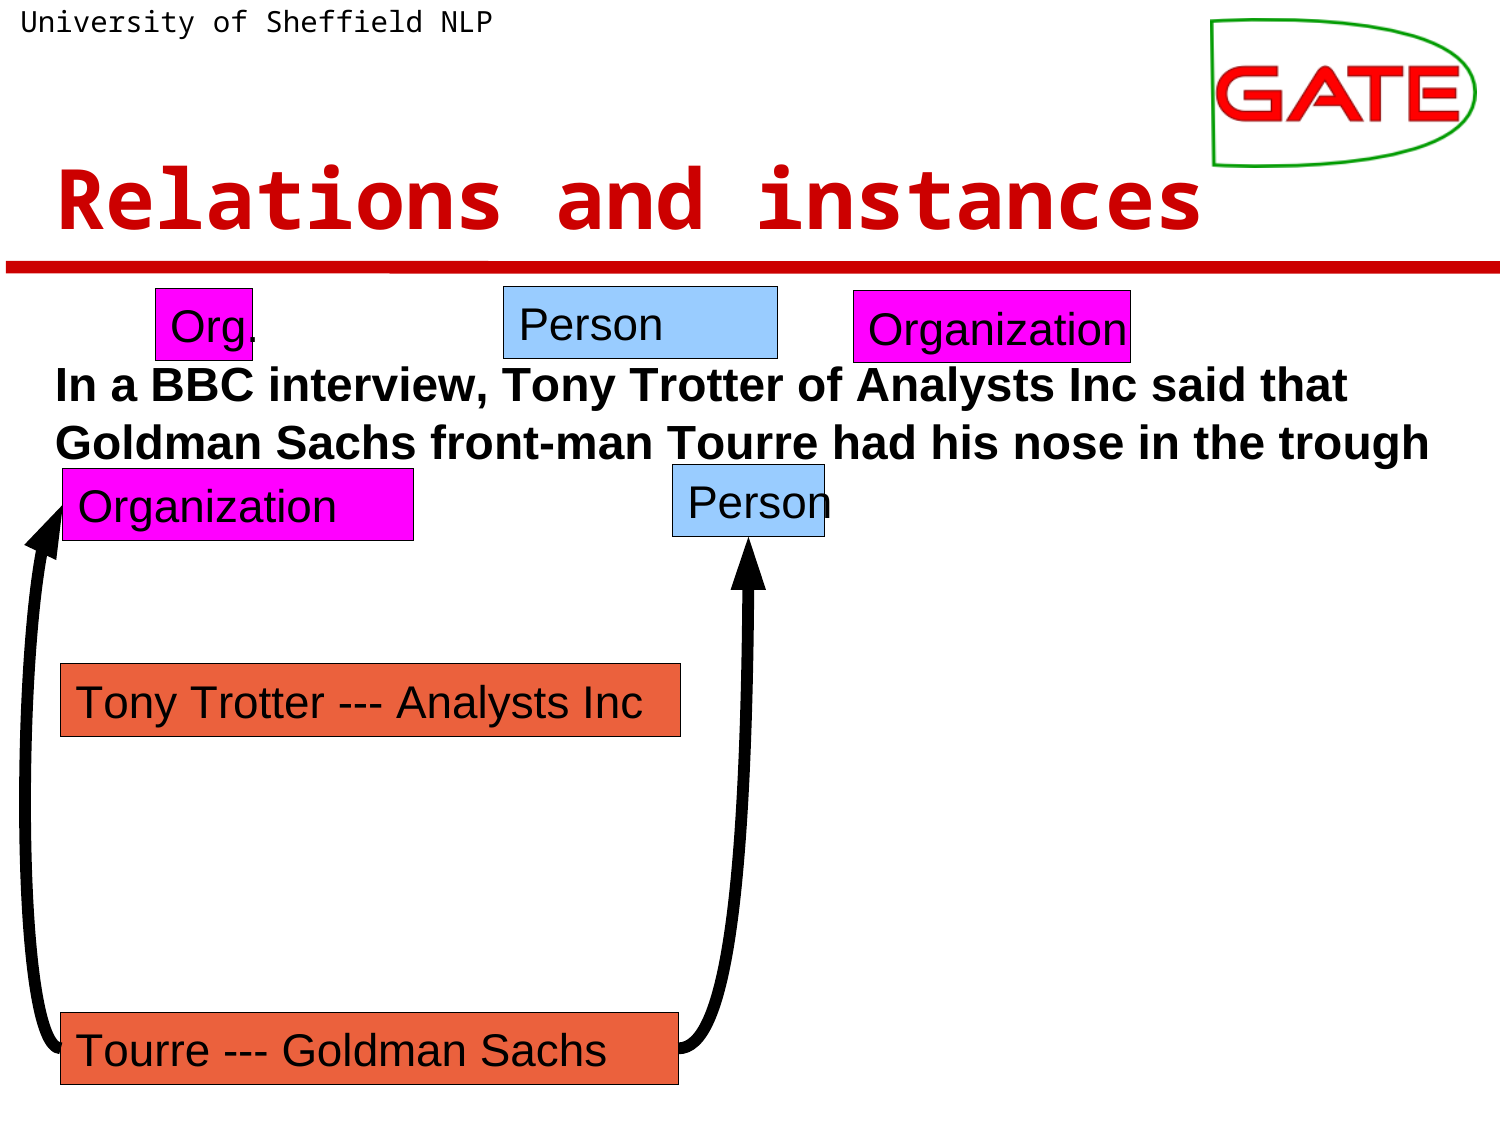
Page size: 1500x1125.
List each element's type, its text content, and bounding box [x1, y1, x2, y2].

text_box In a BBC interview, Tony Trotter of Analysts Inc said that Goldman Sachs front-man Tourre had his nose in the trough [40, 346, 1477, 477]
text_box Organization [853, 290, 1131, 346]
title Relations and instances [41, 37, 1391, 254]
text_box Person [503, 286, 778, 346]
text_box Org. [155, 288, 253, 346]
picture [1210, 18, 1477, 168]
text_box Tourre --- Goldman Sachs [60, 1012, 679, 1085]
text_box Organization [62, 477, 414, 541]
text_box Tony Trotter --- Analysts Inc [60, 663, 681, 737]
text_box Person [672, 477, 825, 537]
text_box Org. [226, 320, 238, 339]
